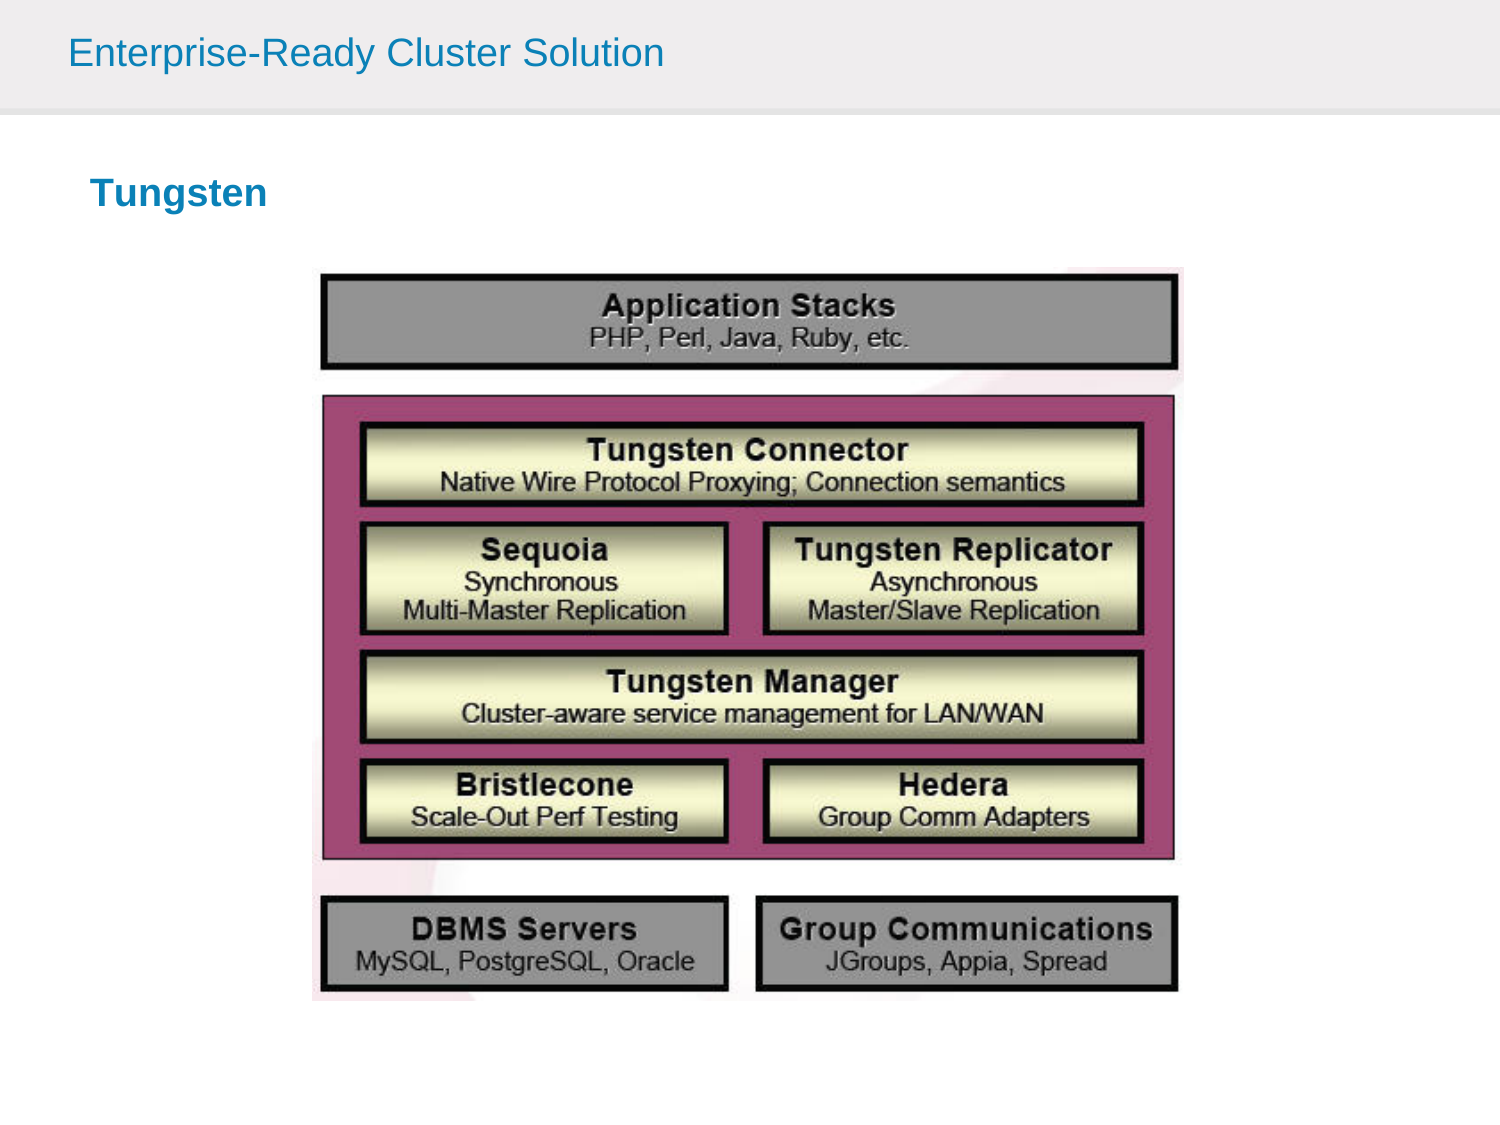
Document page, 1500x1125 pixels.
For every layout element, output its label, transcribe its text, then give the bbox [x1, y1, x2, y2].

title Tungsten [75, 153, 703, 233]
picture [312, 267, 1184, 1001]
picture [0, 0, 1500, 115]
